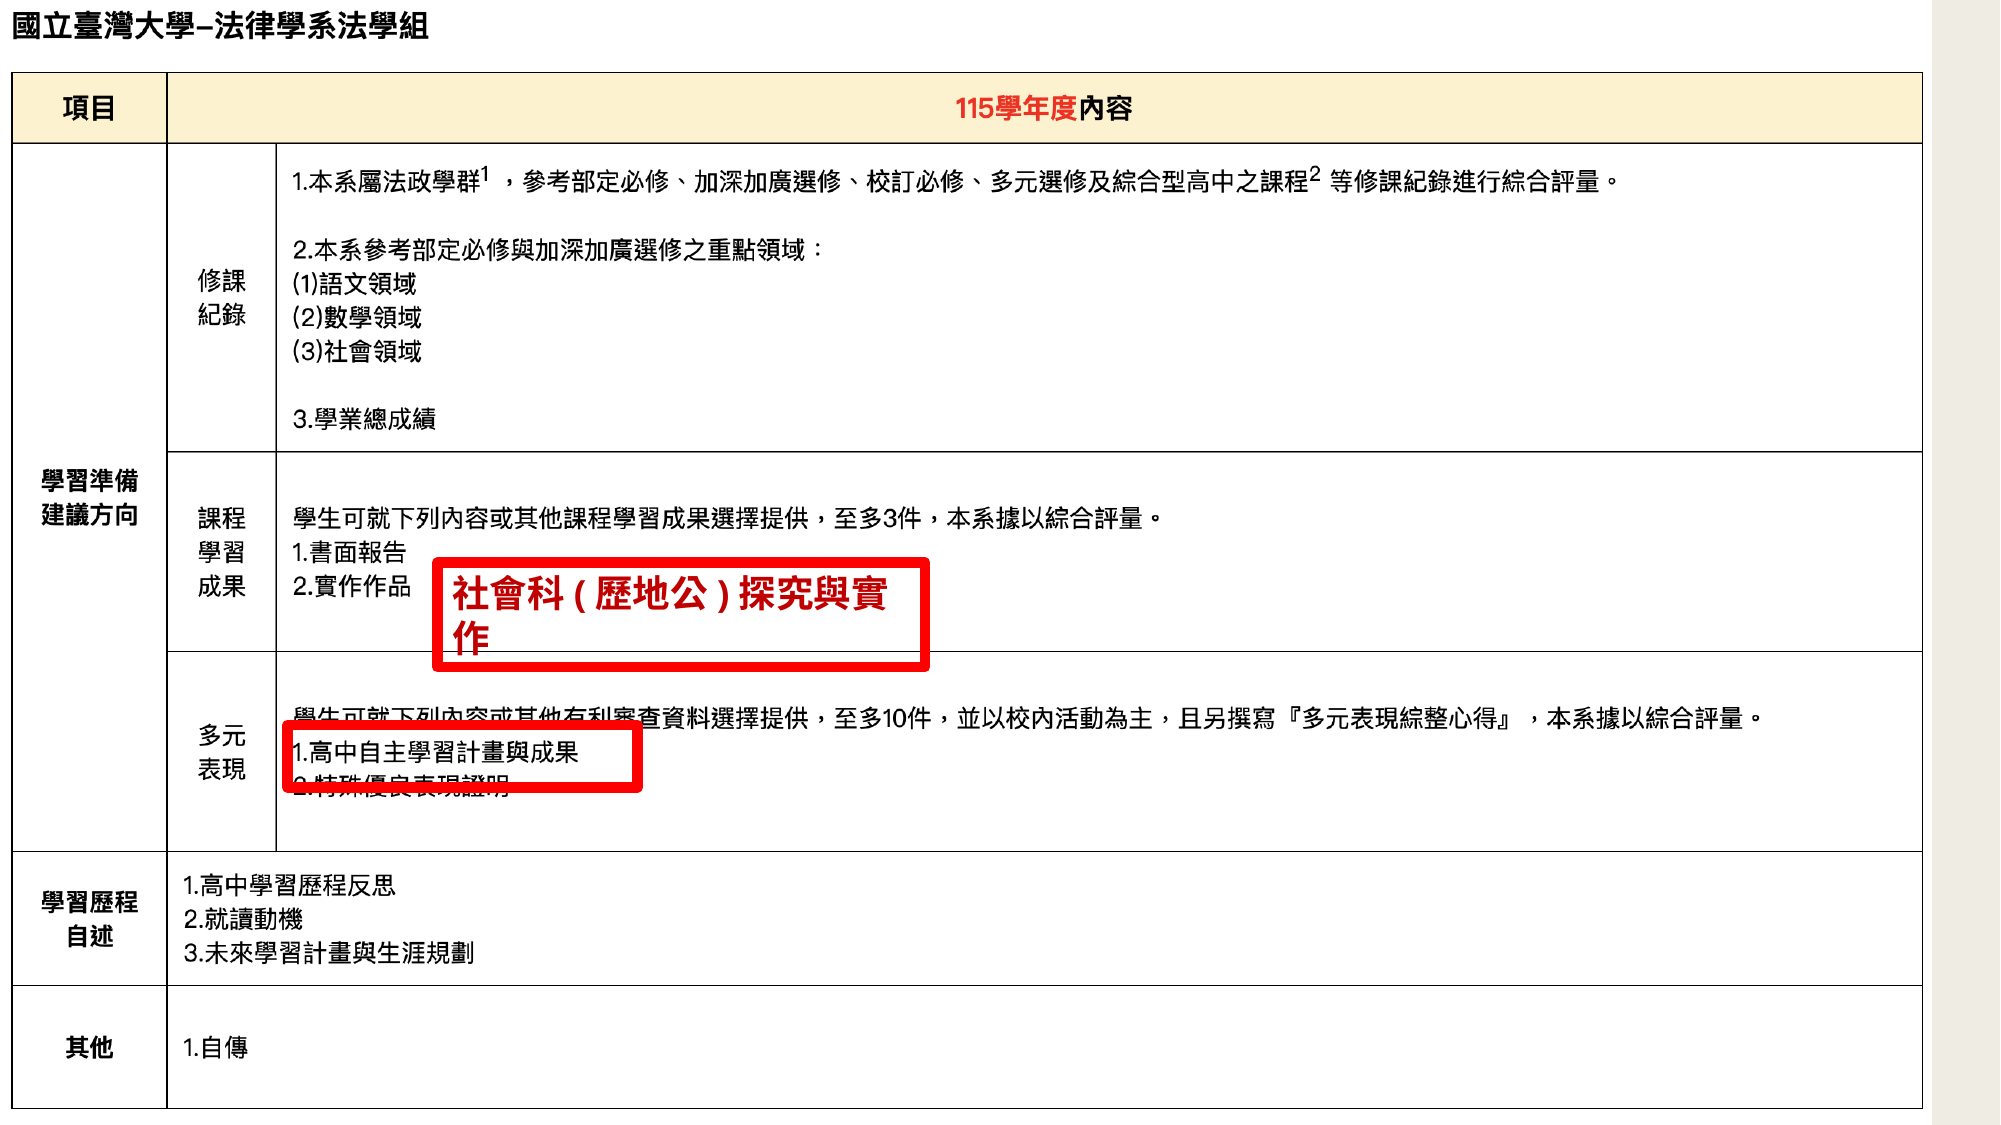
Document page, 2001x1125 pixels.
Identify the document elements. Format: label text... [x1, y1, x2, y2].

picture [0, 0, 1932, 1125]
text_box 社會科(歷地公)探究與實作 [437, 562, 925, 668]
